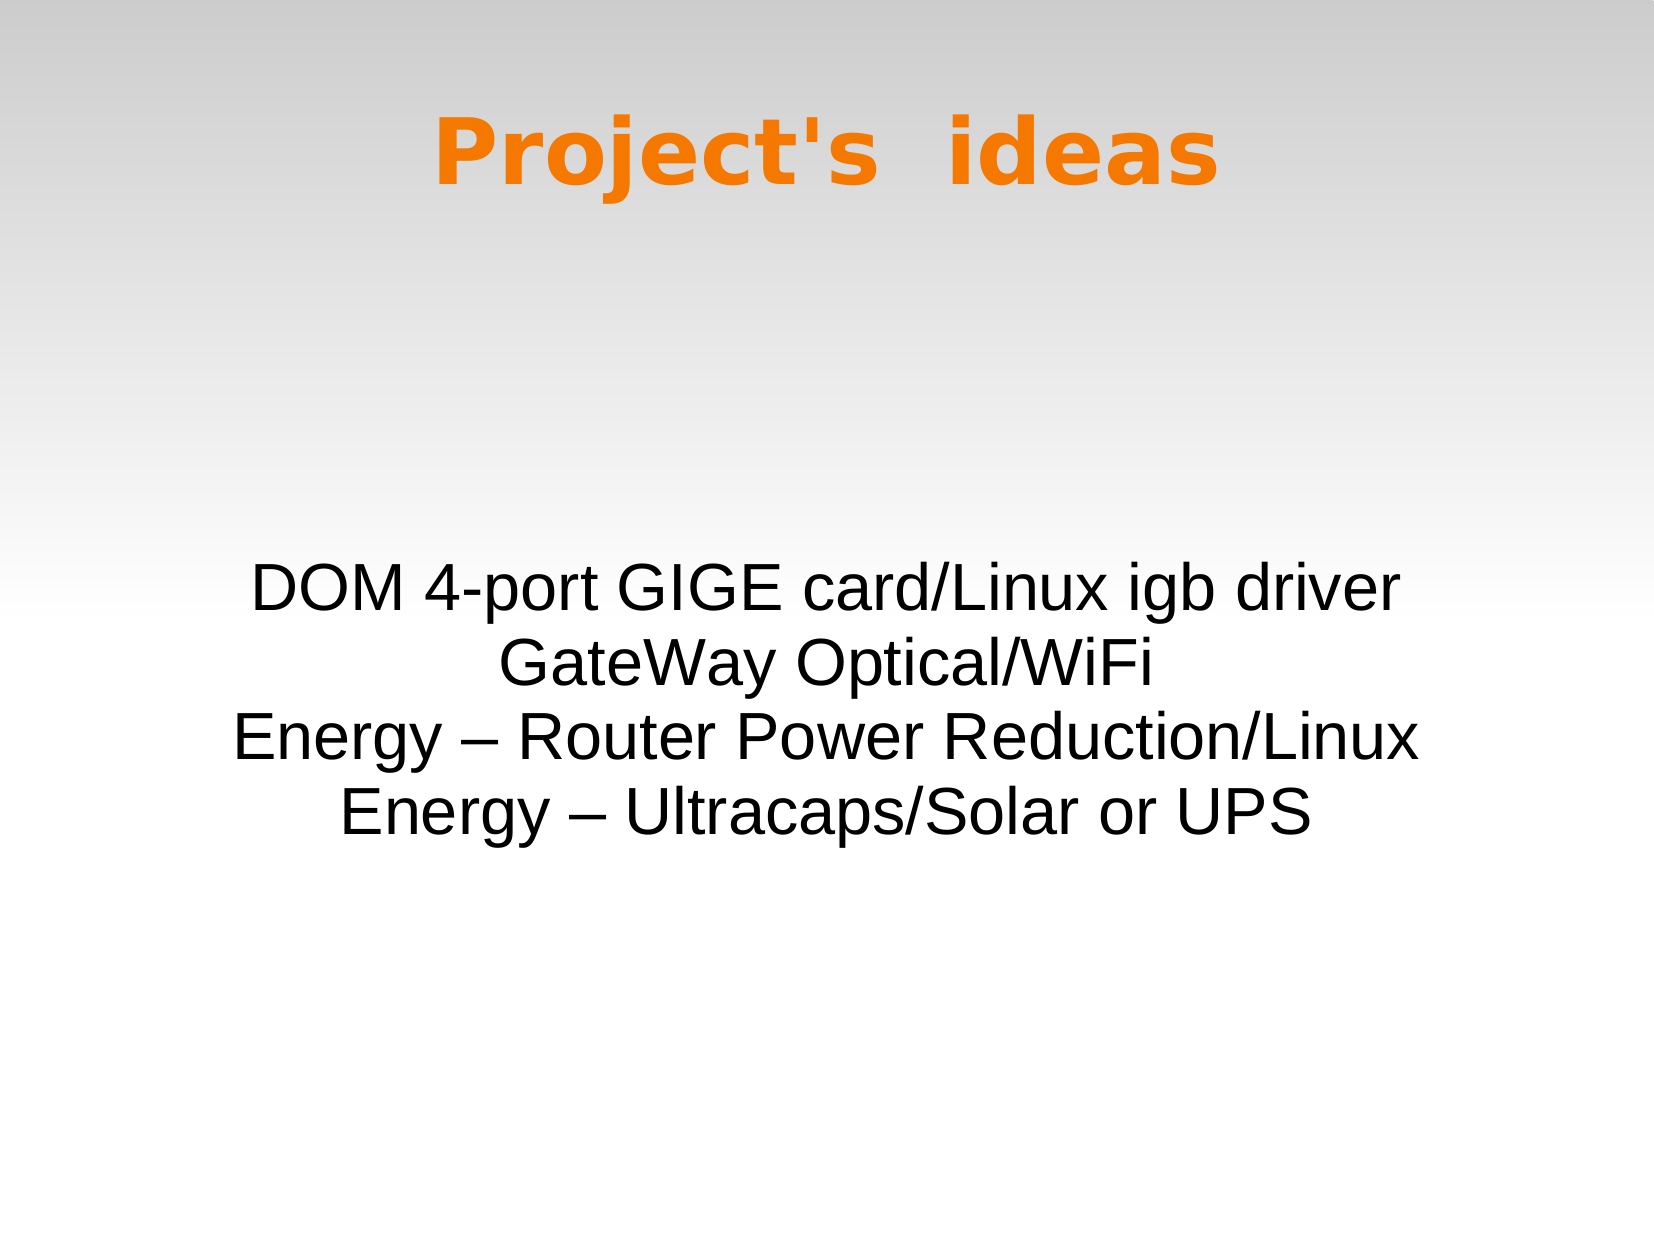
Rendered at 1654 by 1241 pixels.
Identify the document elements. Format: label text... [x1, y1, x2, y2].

title Project's ideas [82, 49, 1571, 257]
subtitle DOM 4-port GIGE card/Linux igb driver GateWay Optical/WiFi Energy – Router Power Reduction/Linux Energy – Ultracaps/Solar or UPS [82, 297, 1571, 1102]
